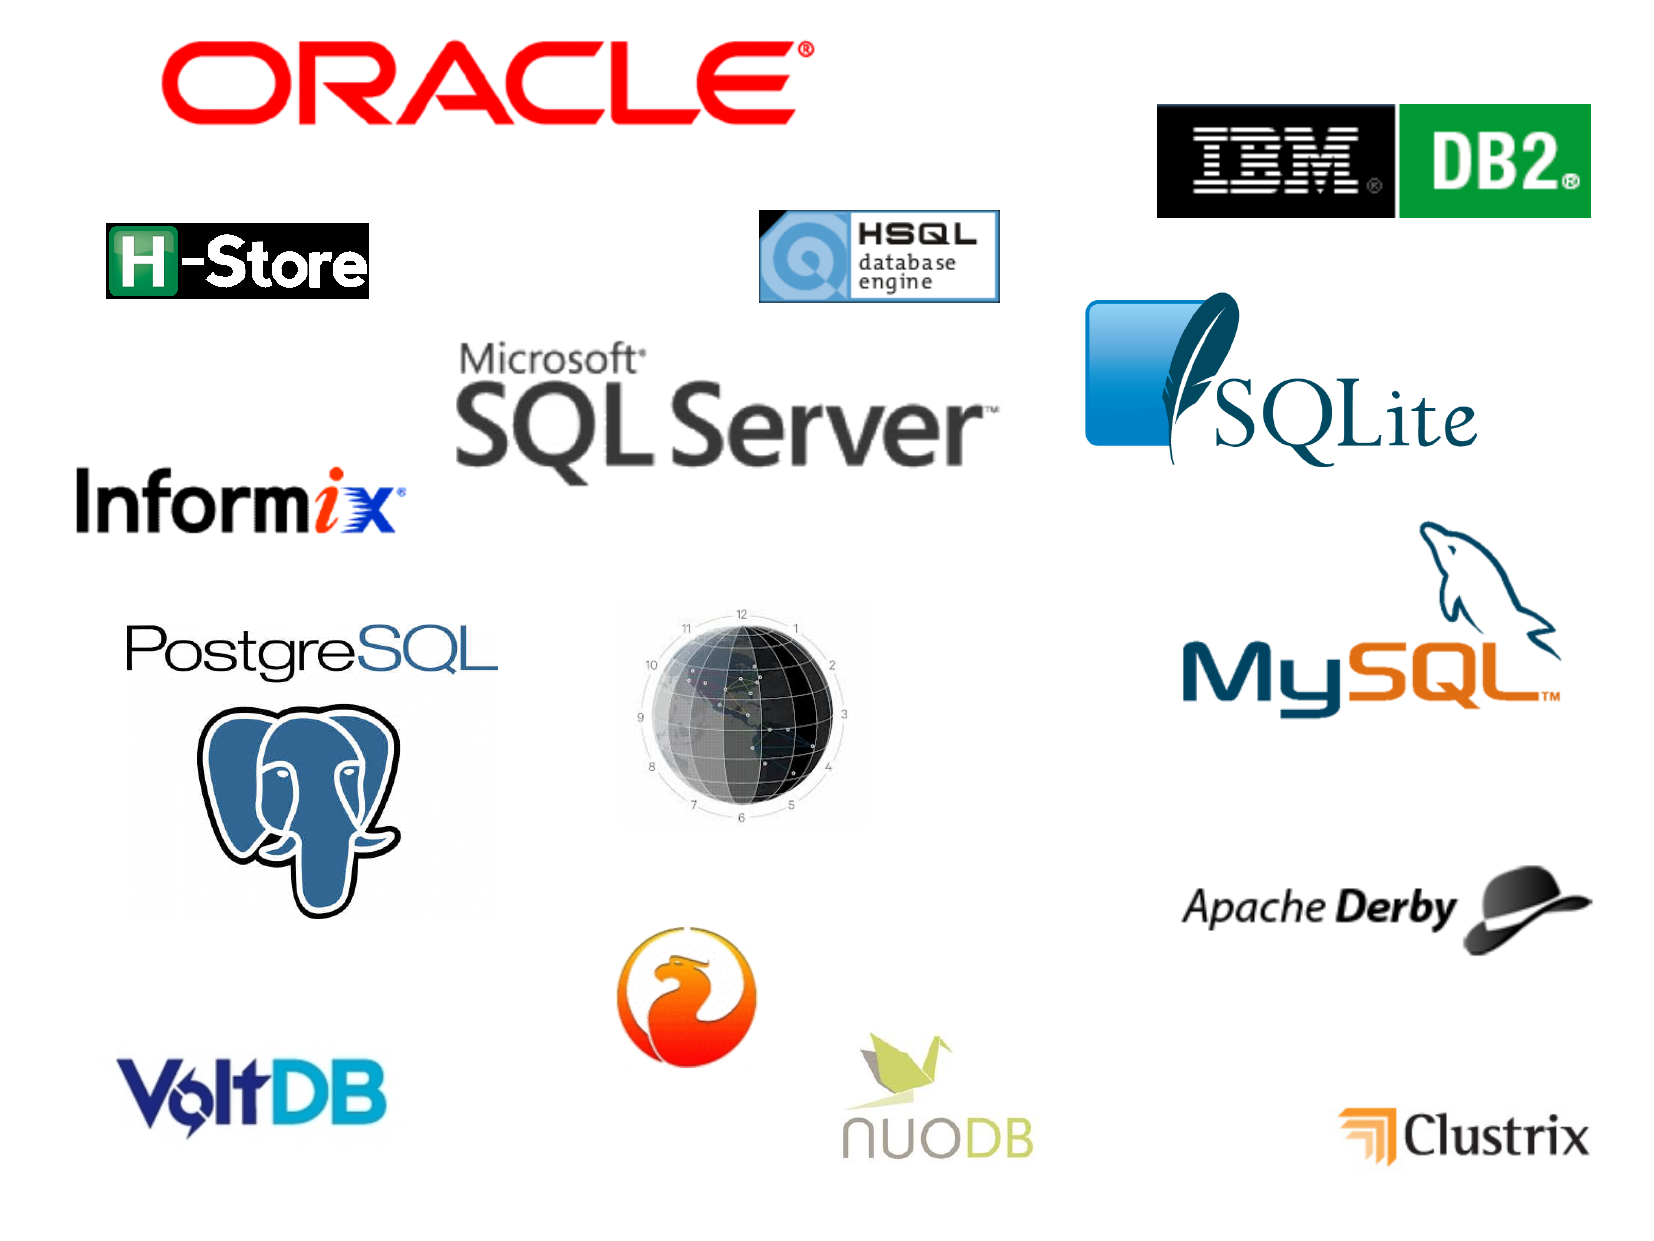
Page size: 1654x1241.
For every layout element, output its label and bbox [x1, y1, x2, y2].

picture [148, 29, 824, 141]
picture [1170, 507, 1575, 733]
picture [1078, 285, 1484, 474]
picture [618, 601, 867, 827]
picture [813, 1017, 1045, 1168]
picture [1304, 1058, 1624, 1198]
picture [1157, 839, 1616, 977]
picture [616, 927, 758, 1068]
picture [106, 223, 369, 299]
picture [127, 618, 498, 919]
picture [450, 337, 1002, 488]
picture [1157, 104, 1591, 218]
picture [759, 210, 1000, 303]
picture [98, 1025, 410, 1172]
picture [74, 461, 411, 549]
